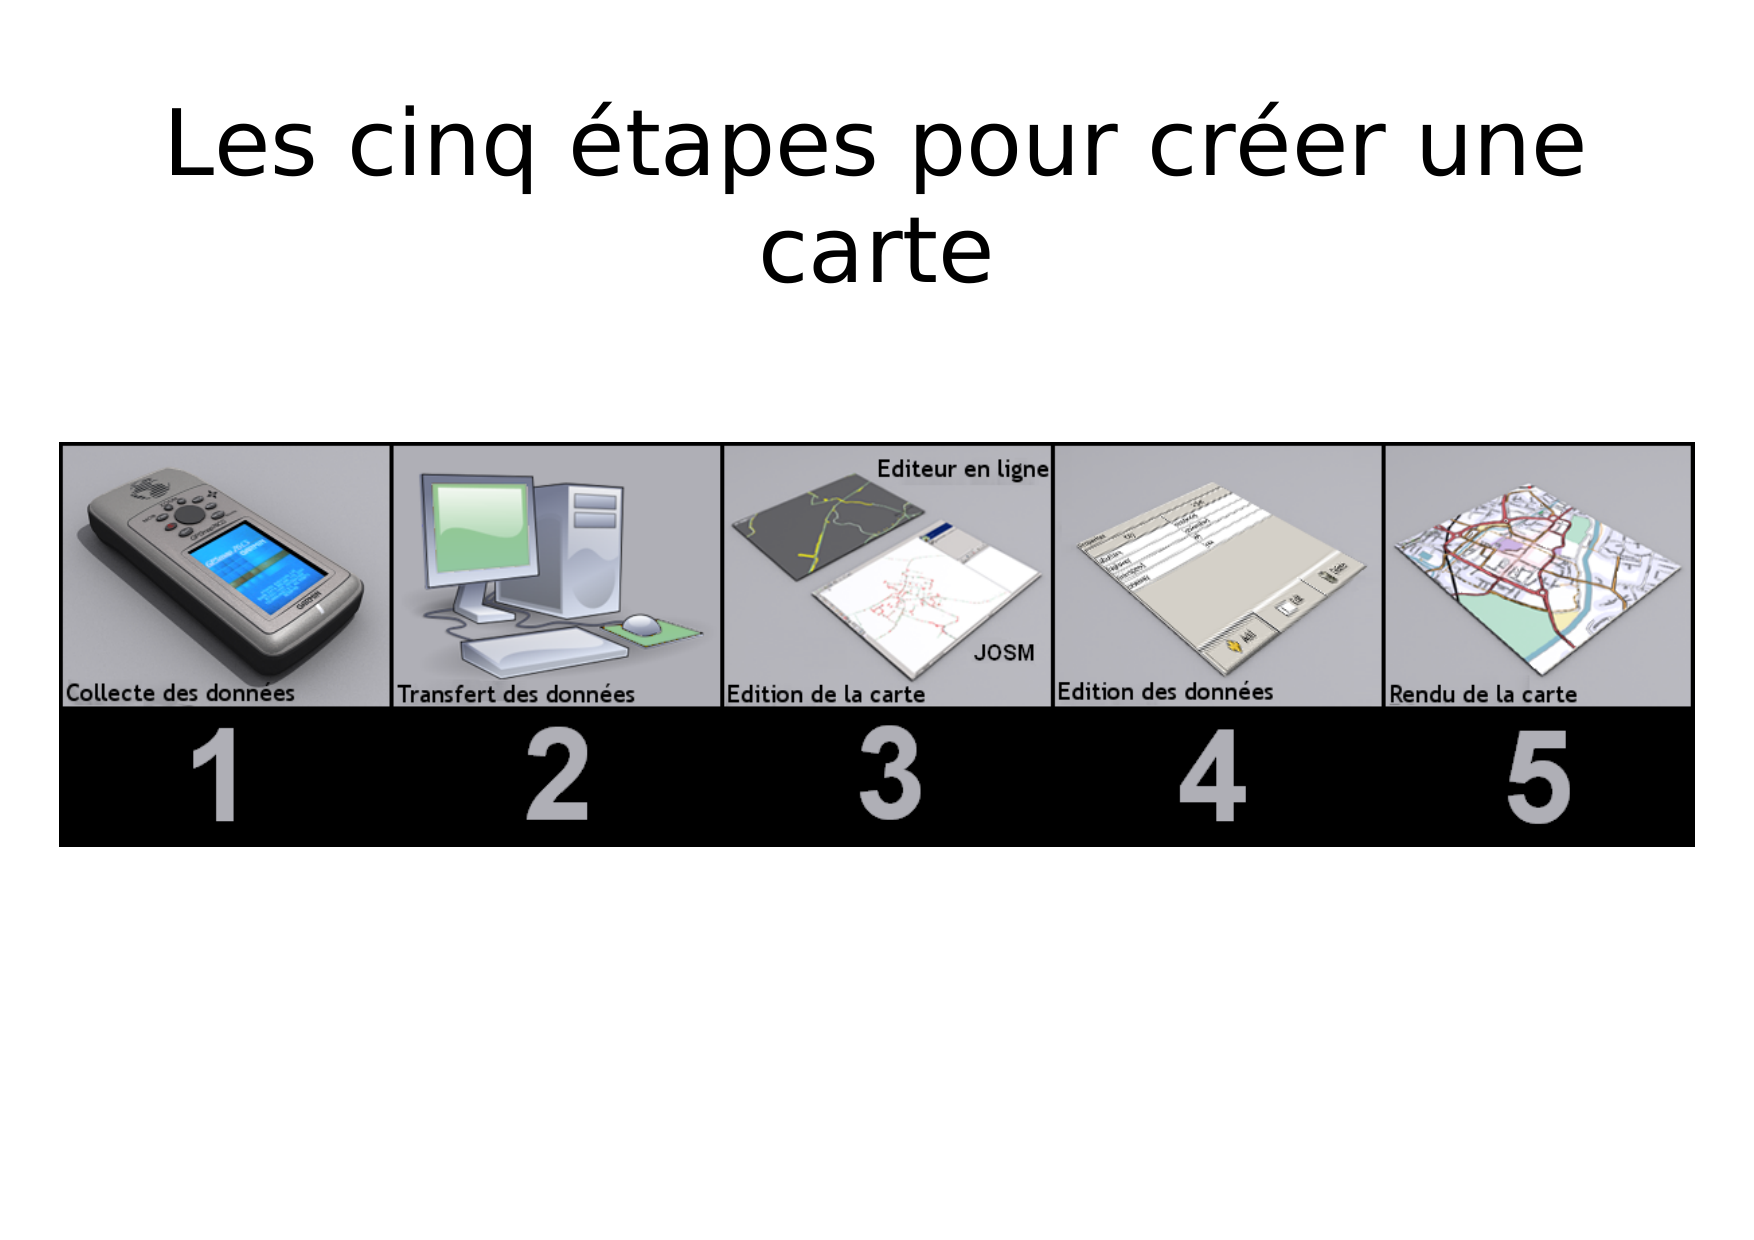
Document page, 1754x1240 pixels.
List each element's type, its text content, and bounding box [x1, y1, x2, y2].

title Les cinq étapes pour créer une carte [140, 90, 1614, 305]
picture [59, 442, 1695, 847]
